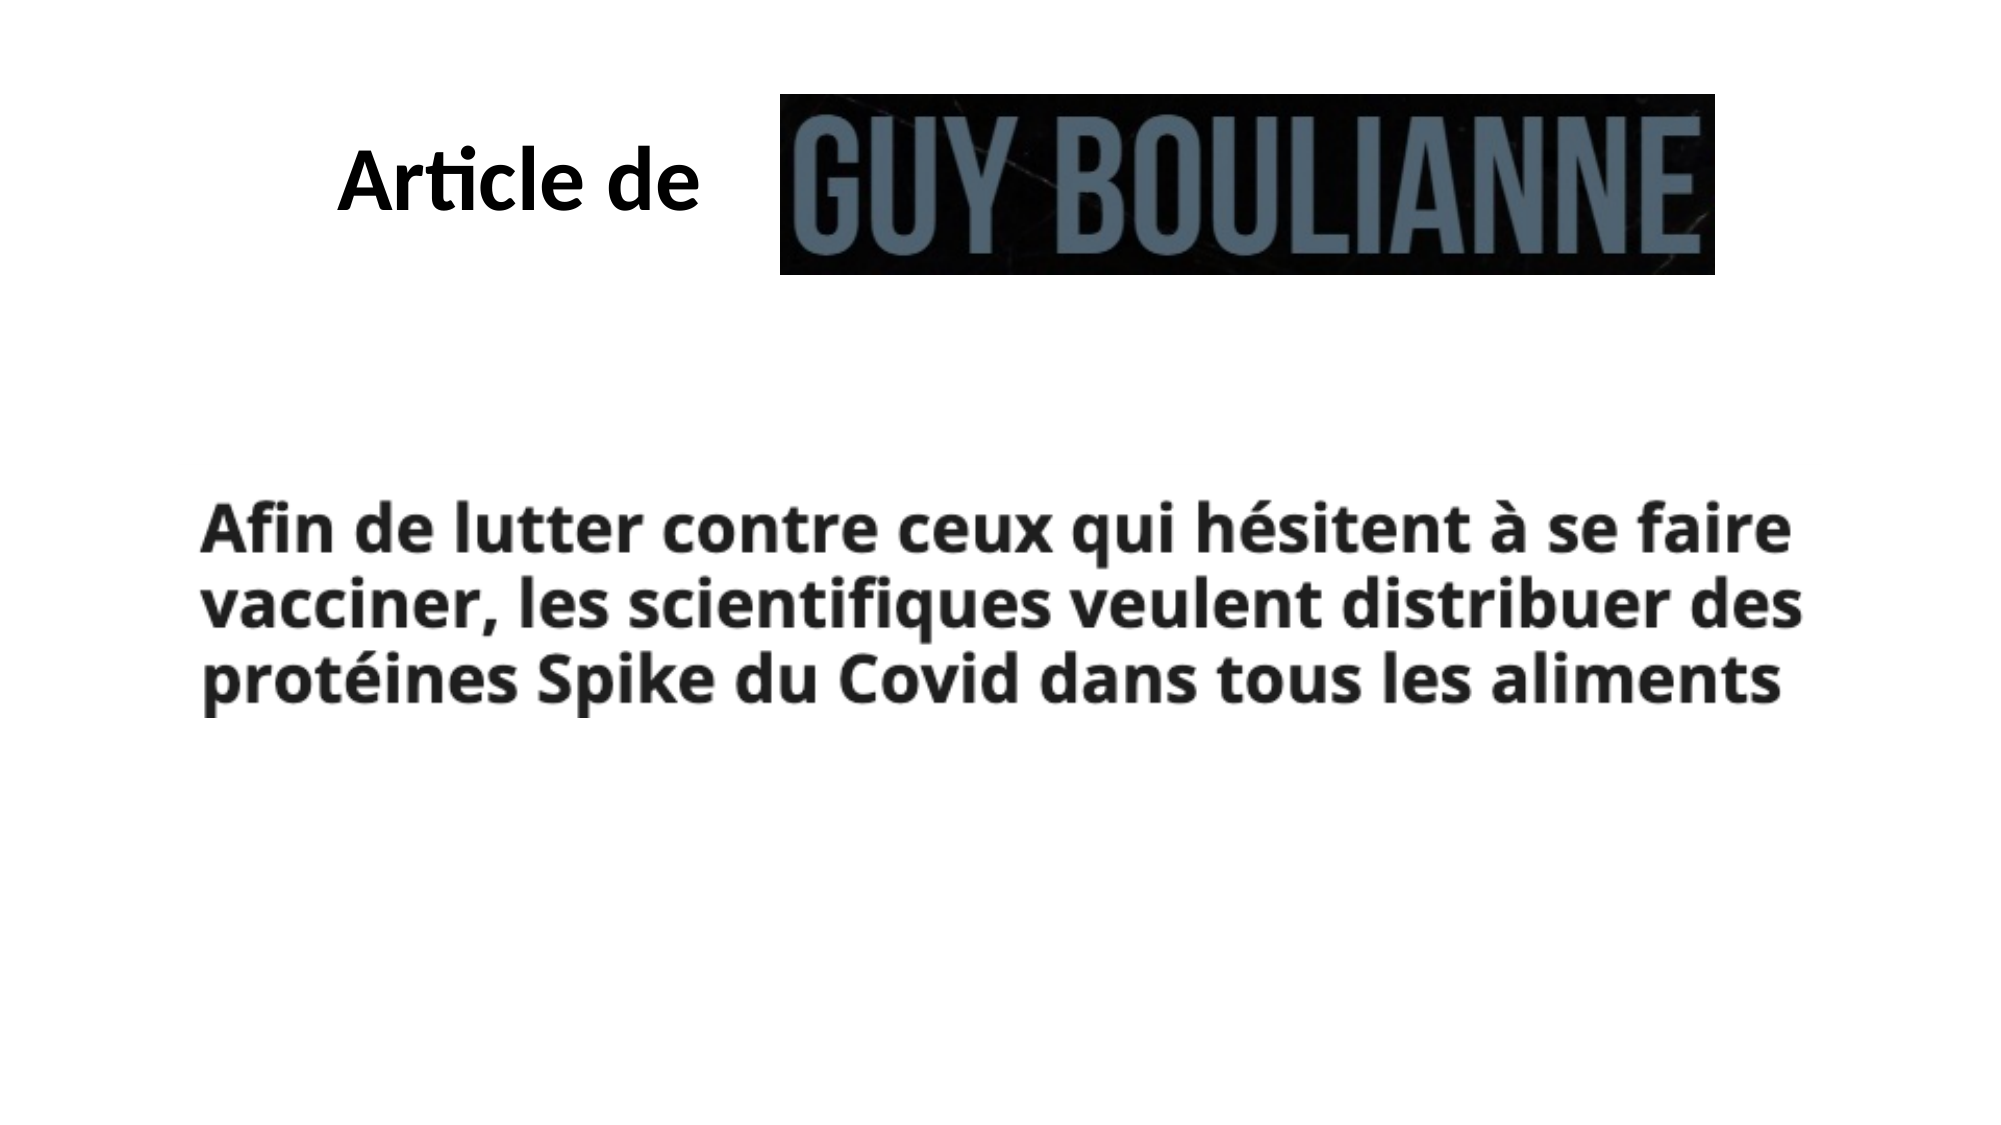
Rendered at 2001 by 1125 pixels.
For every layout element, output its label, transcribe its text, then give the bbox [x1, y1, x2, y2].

title Article de [322, 94, 2000, 266]
picture [780, 266, 1715, 275]
picture [178, 463, 1822, 718]
